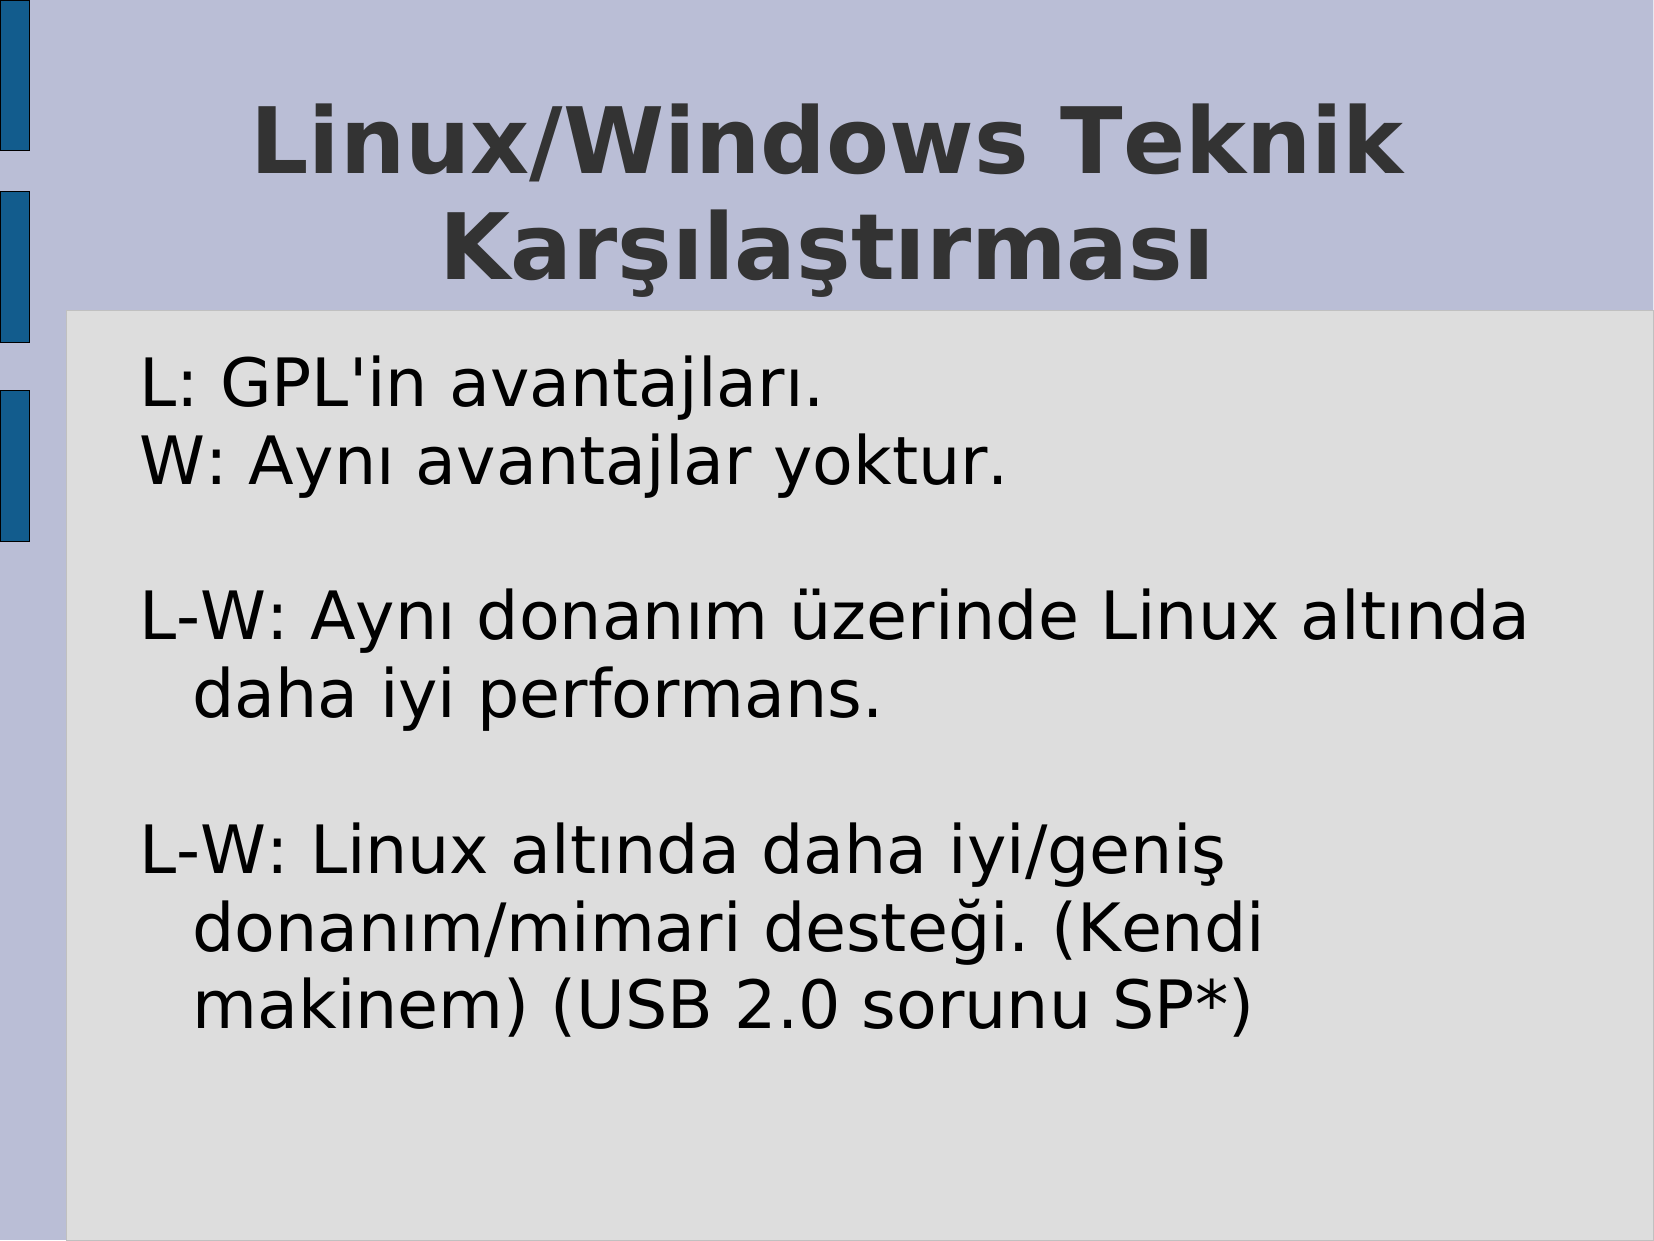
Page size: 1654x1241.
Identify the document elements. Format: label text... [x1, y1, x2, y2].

title Linux/Windows Teknik Karşılaştırması [121, 87, 1534, 302]
list L: GPL'in avantajları. W: Aynı avantajlar yoktur. L-W: Aynı donanım üzerinde Linux altında daha iyi performans. L-W: Linux altında daha iyi/geniş donanım/mimari desteği. (Kendi makinem) (USB 2.0 sorunu SP*) [121, 344, 1534, 1127]
